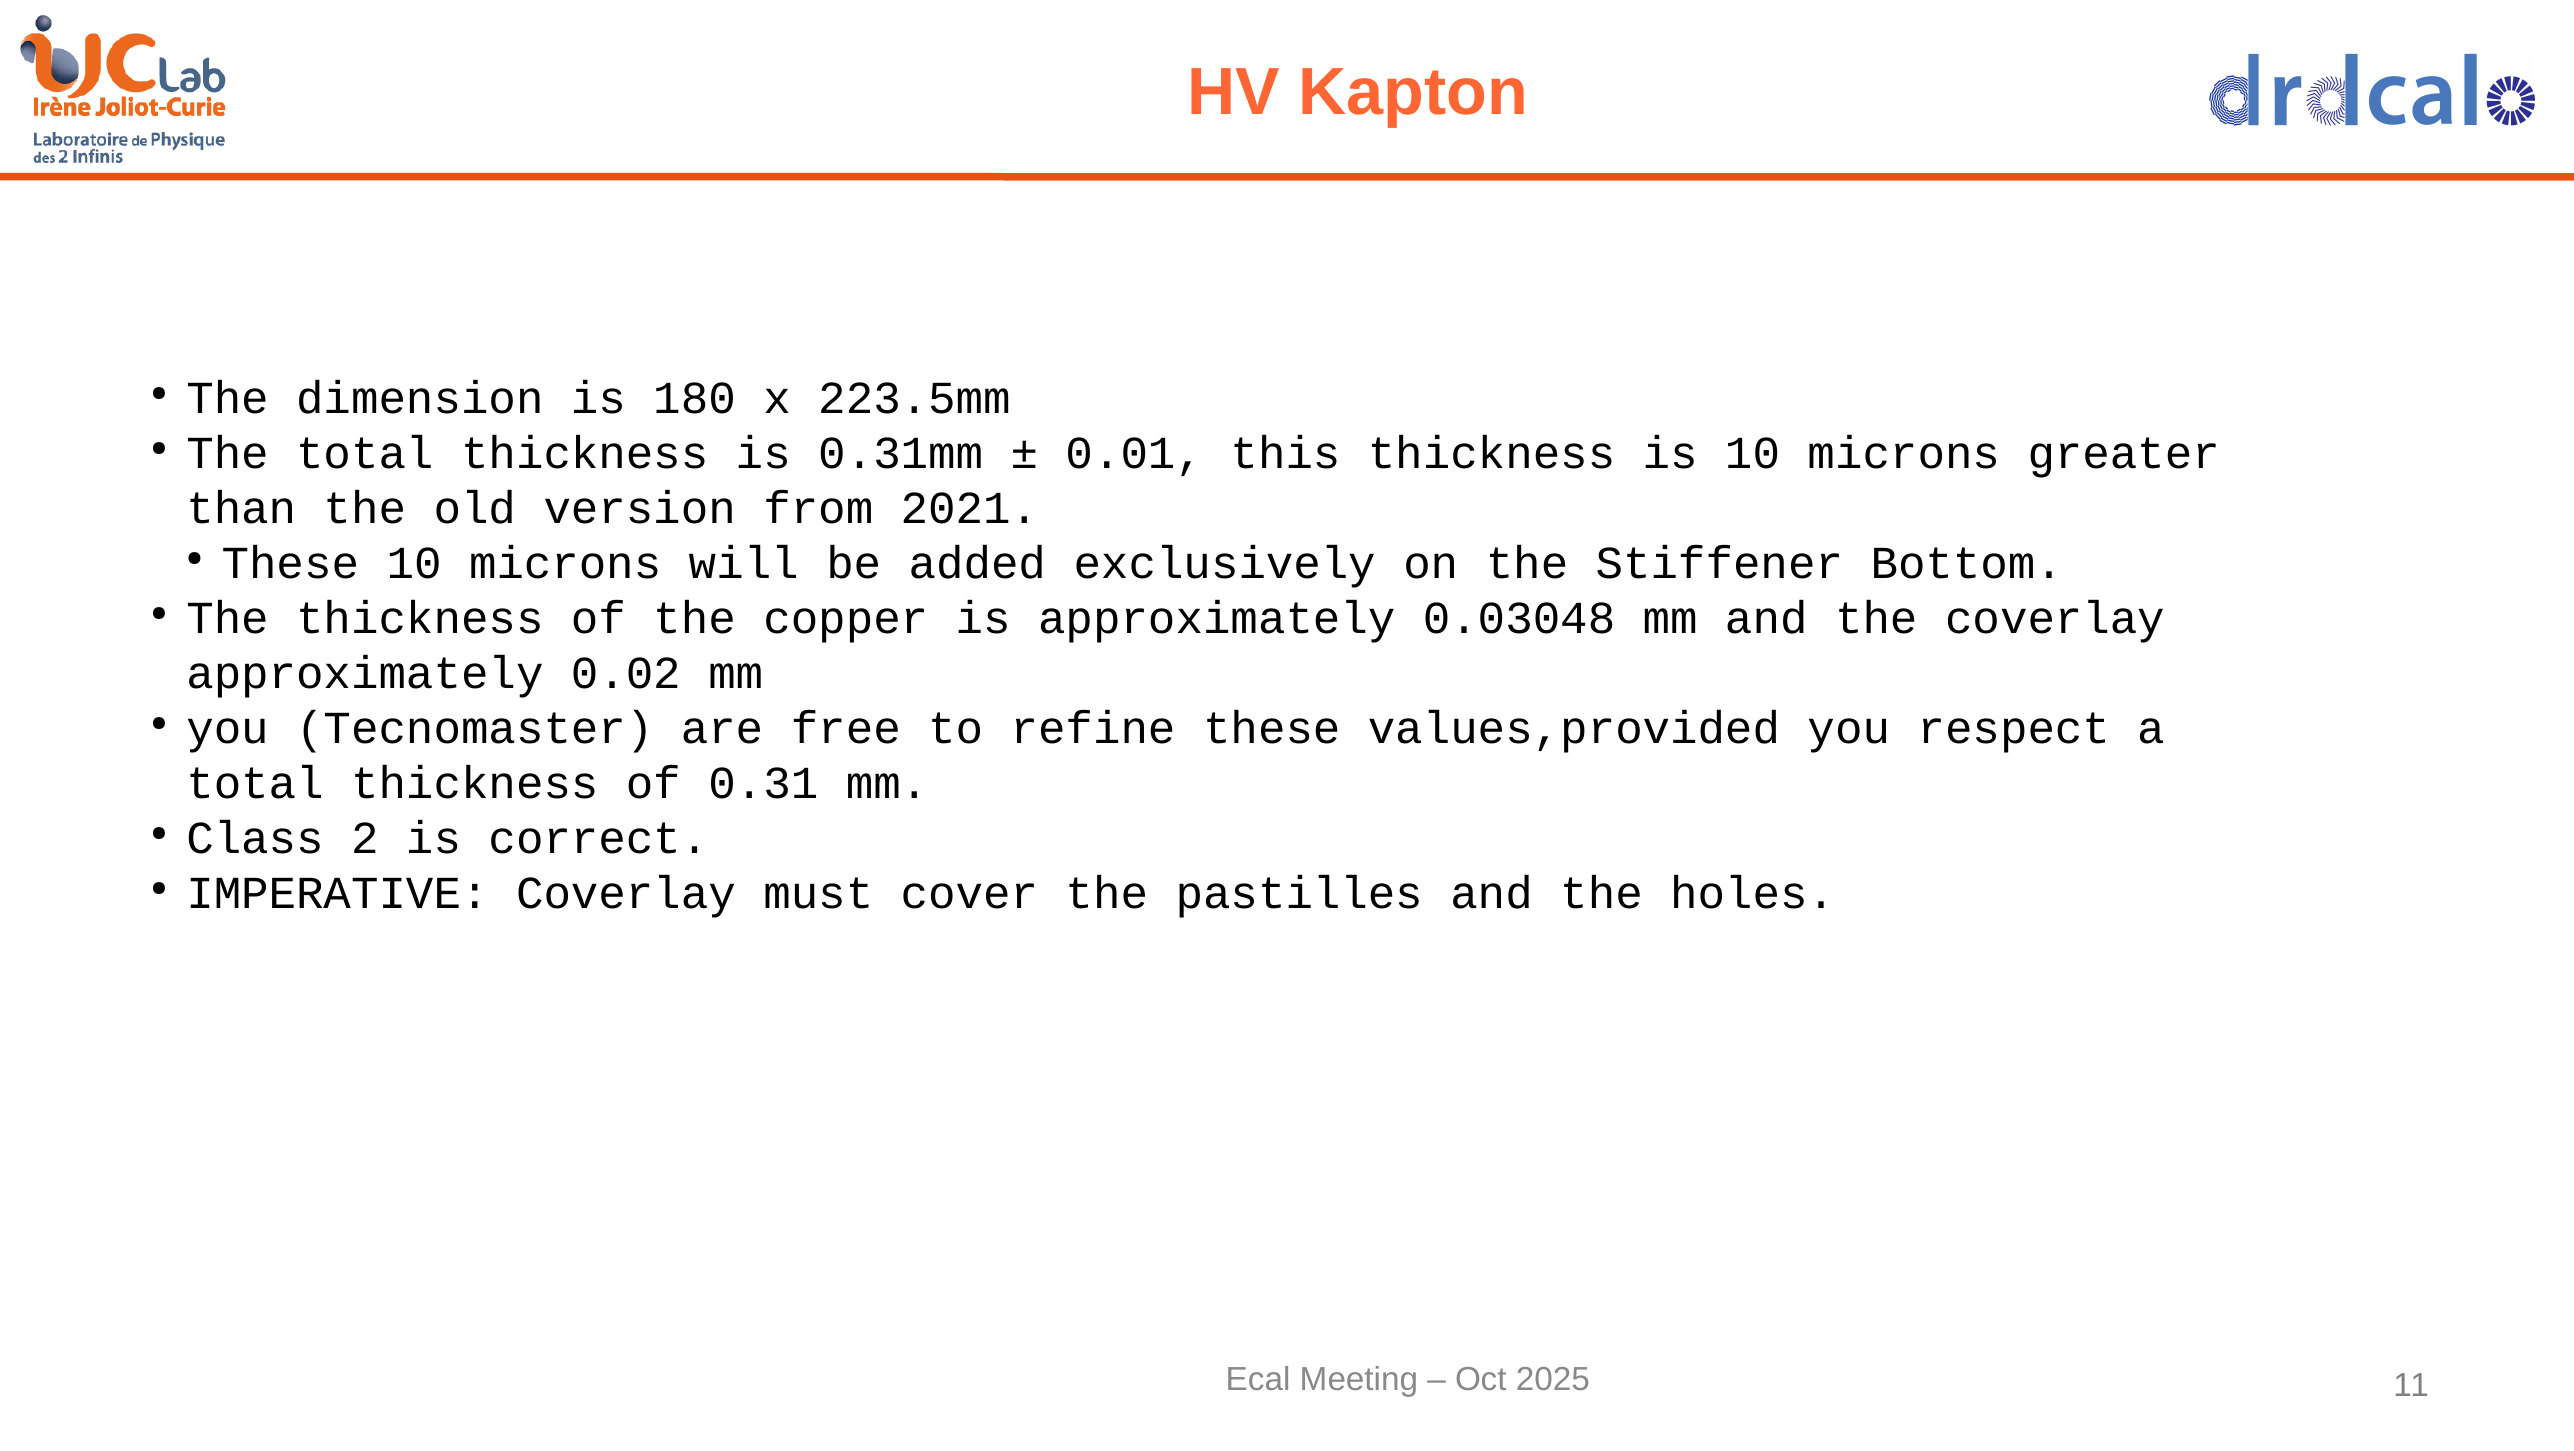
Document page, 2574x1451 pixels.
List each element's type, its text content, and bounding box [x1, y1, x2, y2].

picture [4, 0, 241, 178]
title HV Kapton [285, 31, 2431, 144]
text_box The dimension is 180 x 223.5mm The total thickness is 0.31mm ± 0.01, this thickness is 10 microns greater than the old version from 2021. These 10 microns will be added exclusively on the Stiffener Bottom. The thickness of the copper is approximately 0.03048 mm and the coverlay approximately 0.02 mm you (Tecnomaster) are free to refine these values,provided you respect a total thickness of 0.31 mm. Class 2 is correct. IMPERATIVE: Coverlay must cover the pastilles and the holes. [136, 360, 2341, 1090]
picture [2431, 53, 2535, 126]
